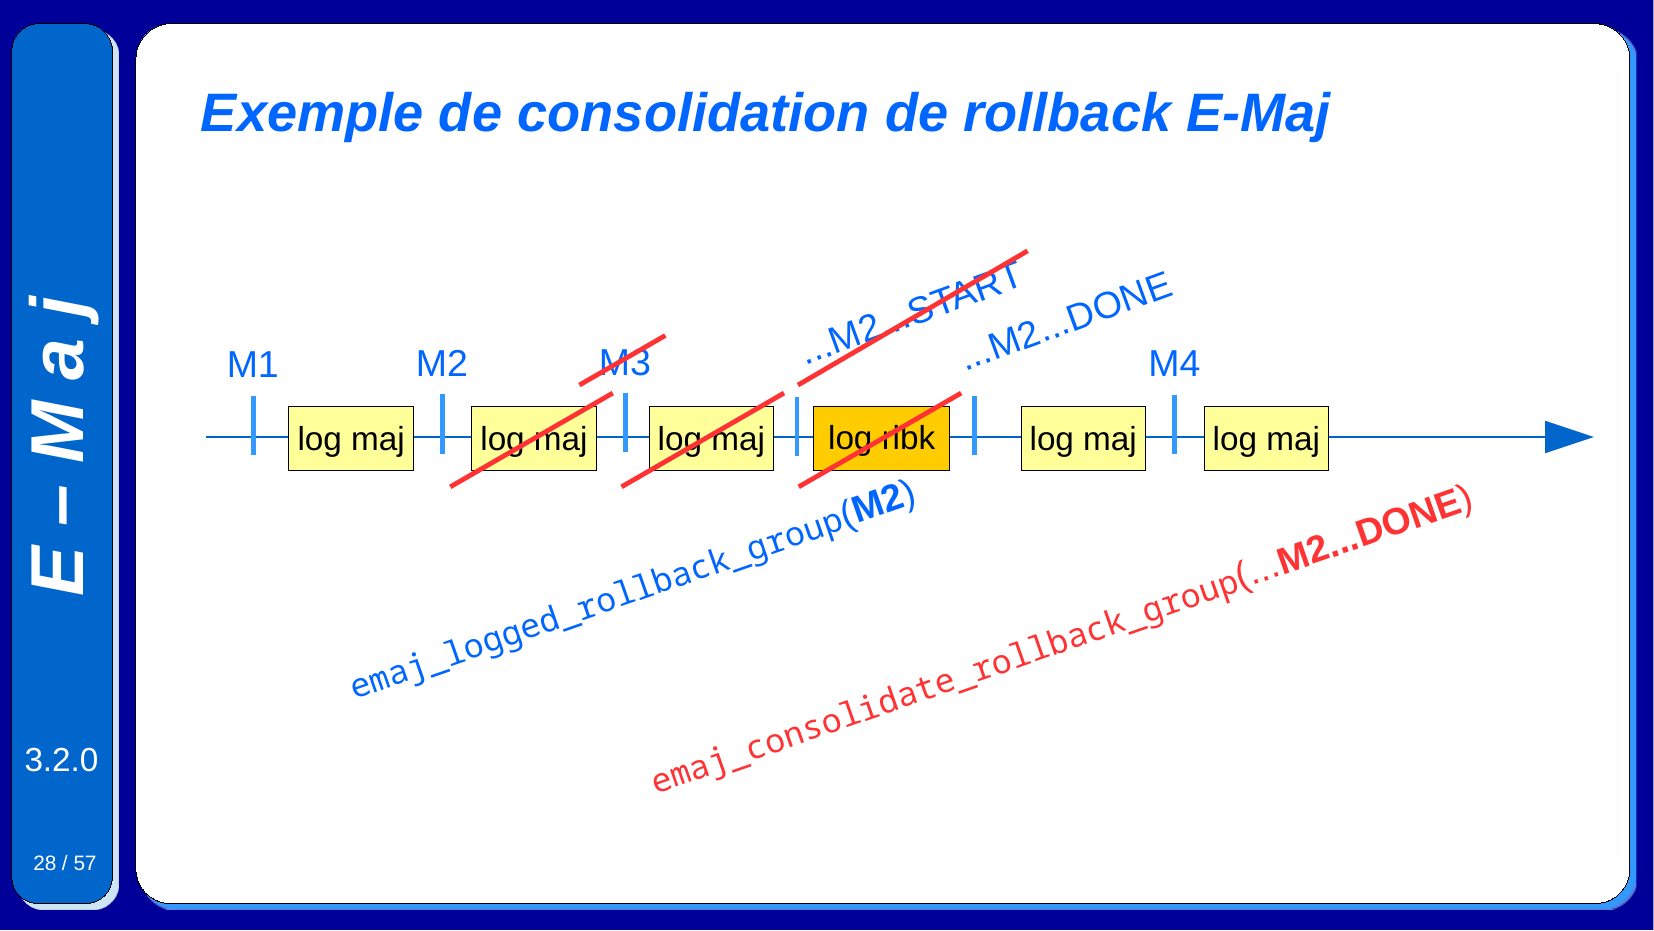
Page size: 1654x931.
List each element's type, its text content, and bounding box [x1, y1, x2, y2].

text_box M3 [584, 334, 661, 379]
text_box log maj [471, 406, 583, 471]
text_box M2 [401, 335, 483, 393]
text_box M4 [1133, 335, 1216, 393]
title Exemple de consolidation de rollback E-Maj [200, 34, 1575, 191]
text_box log maj [288, 406, 414, 471]
text_box M3 [584, 339, 666, 392]
text_box log rlbk [813, 406, 932, 471]
text_box ...M2...START [777, 241, 1046, 383]
text_box log maj [1204, 406, 1329, 471]
text_box log maj [1021, 406, 1146, 471]
text_box ...M2...DONE [937, 250, 1195, 391]
text_box emaj_logged_rollback_group(M2) [326, 471, 941, 731]
text_box M1 [212, 336, 294, 394]
text_box log maj [649, 406, 755, 467]
text_box log maj [485, 406, 597, 471]
text_box log rlbk [833, 406, 950, 471]
text_box emaj_consolidate_rollback_group(...M2...DONE) [627, 462, 1499, 825]
text_box log maj [656, 406, 774, 471]
